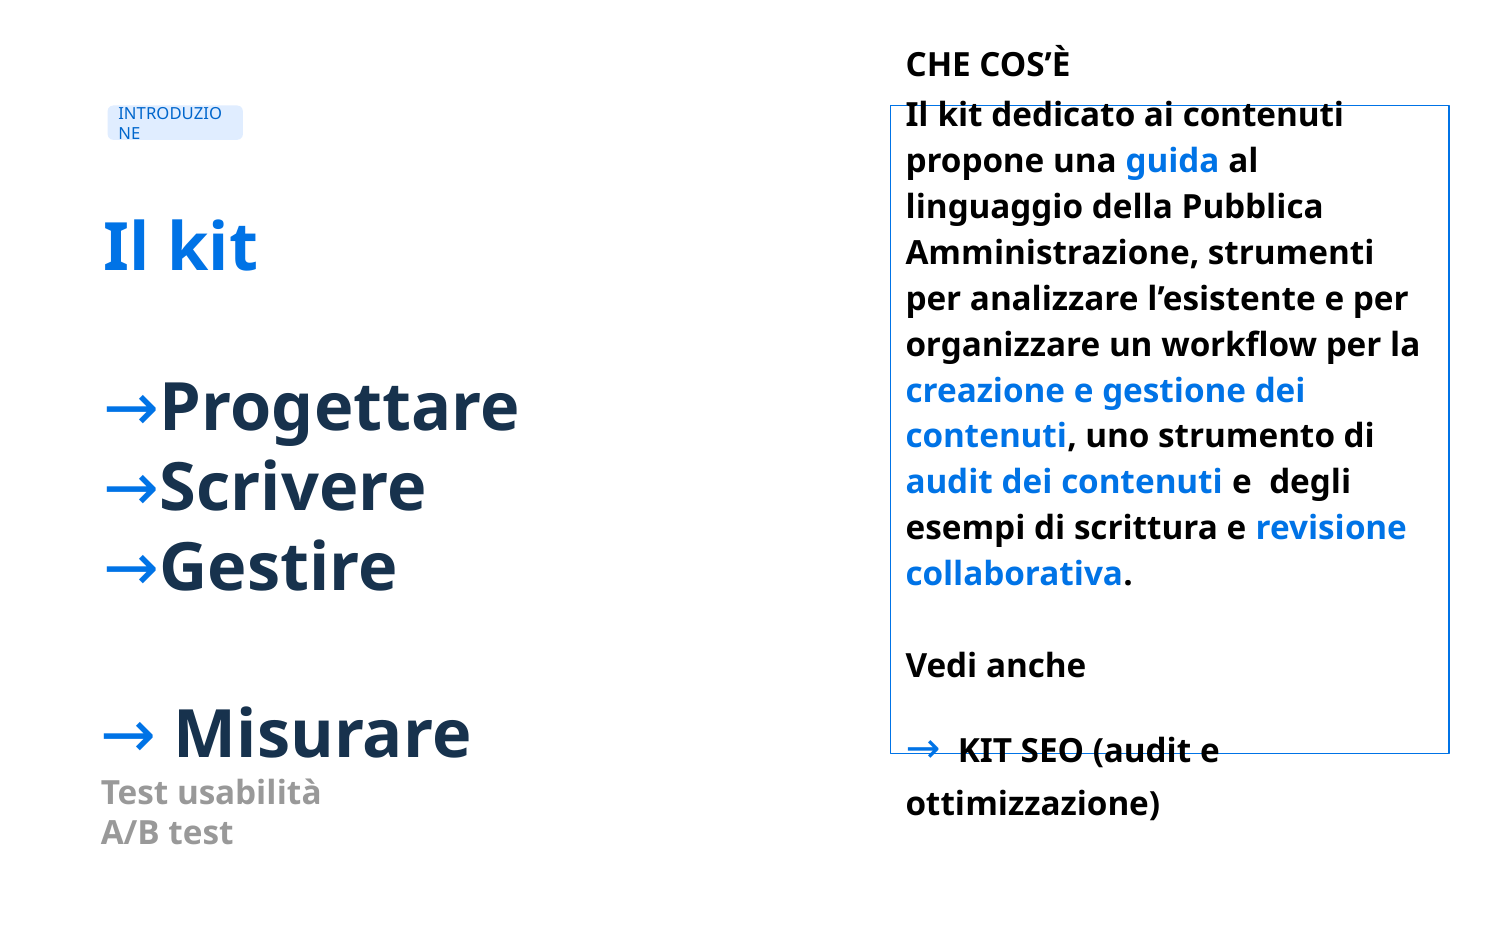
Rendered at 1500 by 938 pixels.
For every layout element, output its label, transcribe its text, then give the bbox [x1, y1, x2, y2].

text_box CHE COS’È Il kit dedicato ai contenuti propone una guida al linguaggio della Pubblica Amministrazione, strumenti per analizzare l’esistente e per organizzare un workflow per la creazione e gestione dei contenuti, uno strumento di audit dei contenuti e degli esempi di scrittura e revisione collaborativa. Vedi anche → KIT SEO (audit e ottimizzazione) [890, 105, 1450, 754]
text_box INTRODUZIONE [103, 105, 248, 140]
text_box Il kit →Progettare →Scrivere →Gestire [88, 339, 739, 628]
text_box → Misurare Test usabilità A/B test [85, 679, 736, 863]
